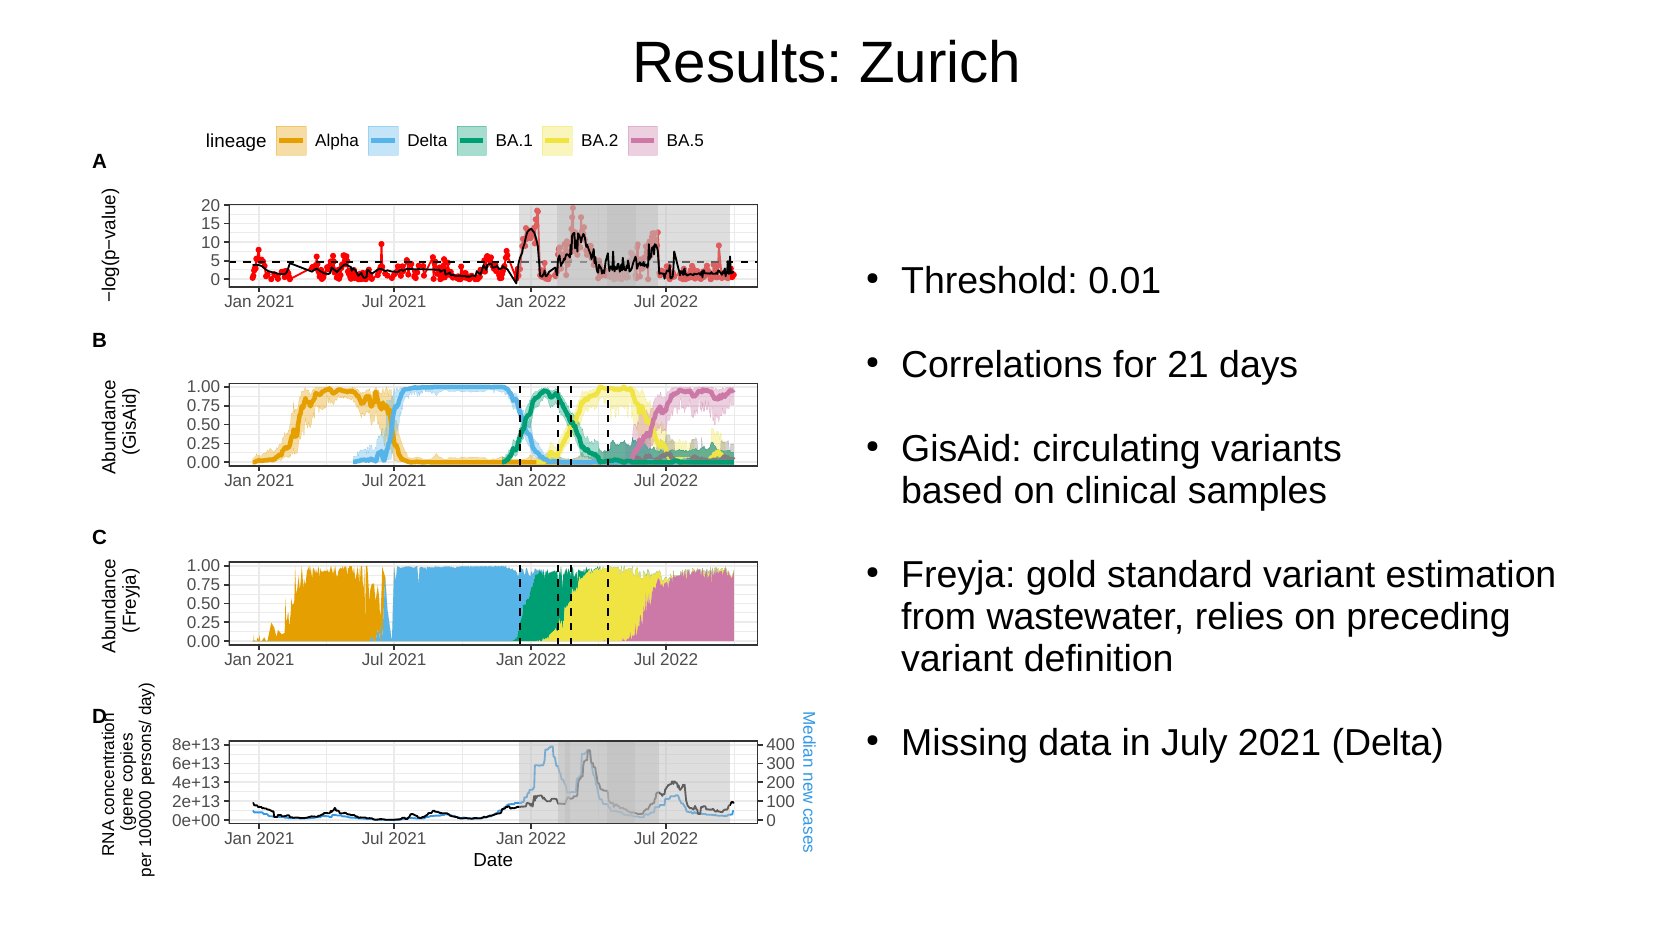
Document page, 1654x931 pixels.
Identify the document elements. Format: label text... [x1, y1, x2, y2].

picture [84, 116, 826, 881]
text_box Threshold: 0.01 Correlations for 21 days GisAid: circulating variants based on clinical samples Freyja: gold standard variant estimation from wastewater, relies on preceding variant definition Missing data in July 2021 (Delta) [851, 251, 1584, 771]
title Results: Zurich [82, 7, 1571, 116]
